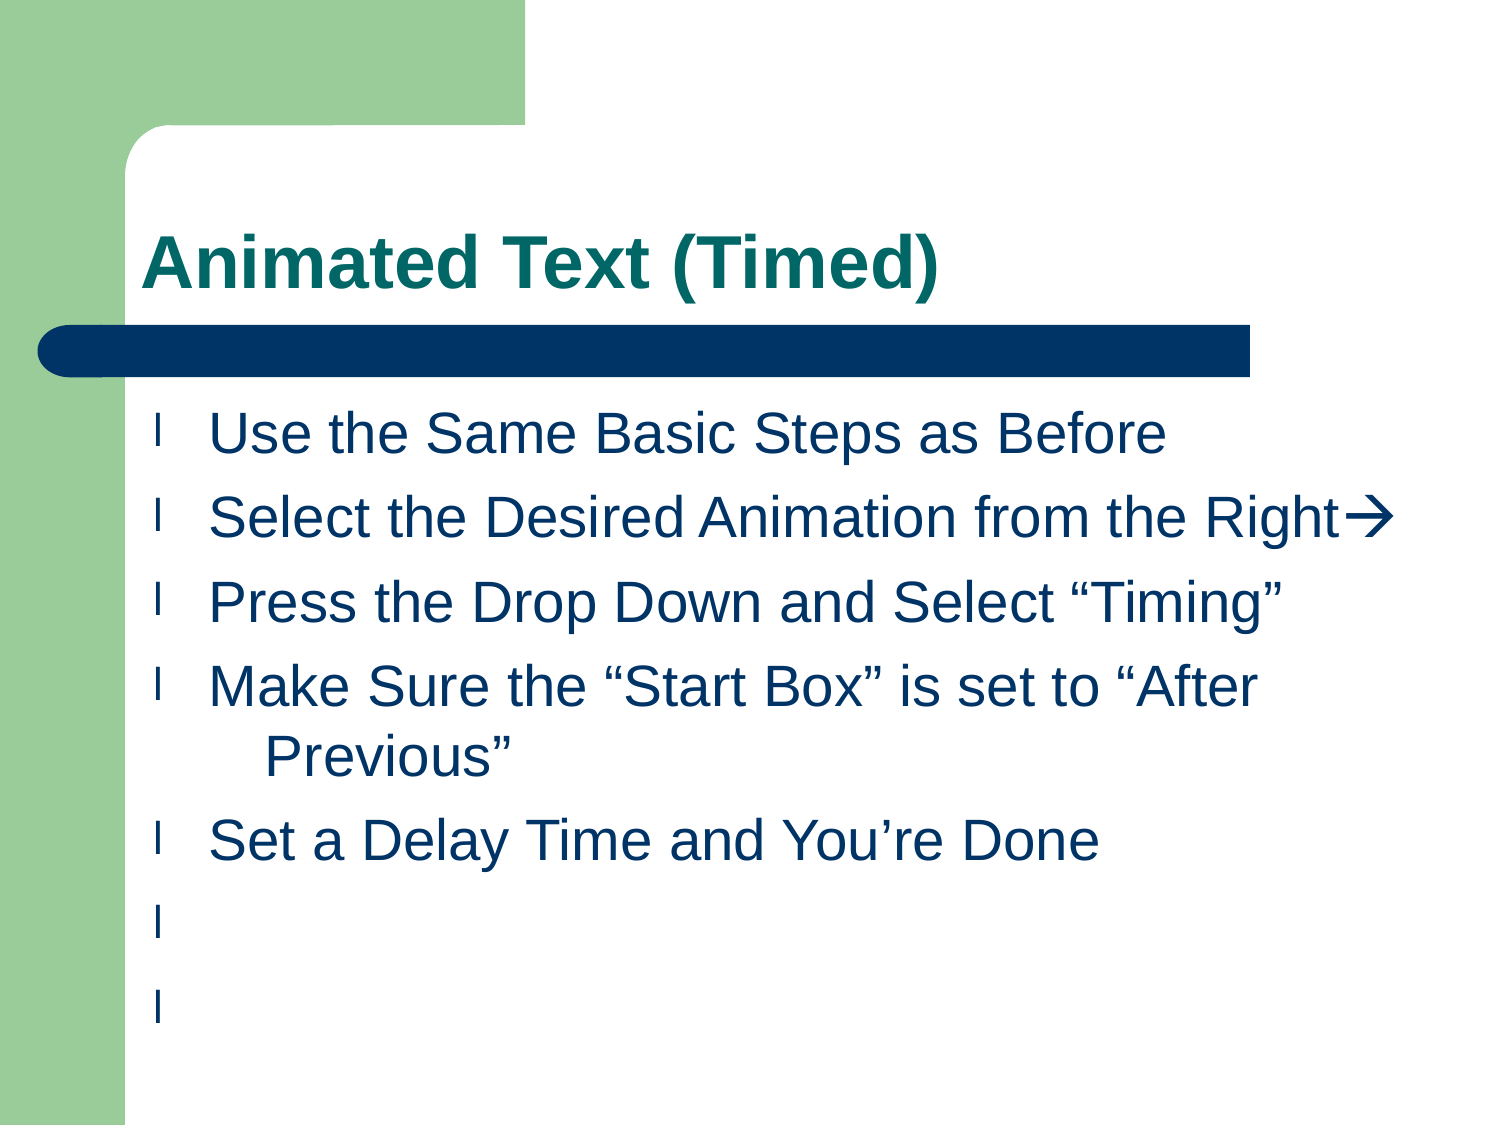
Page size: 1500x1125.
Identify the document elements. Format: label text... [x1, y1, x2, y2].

title Animated Text (Timed) [125, 125, 1426, 313]
list Use the Same Basic Steps as Before Select the Desired Animation from the Right Press the Drop Down and Select “Timing” Make Sure the “Start Box” is set to “After Previous” Set a Delay Time and You’re Done [137, 387, 1450, 999]
